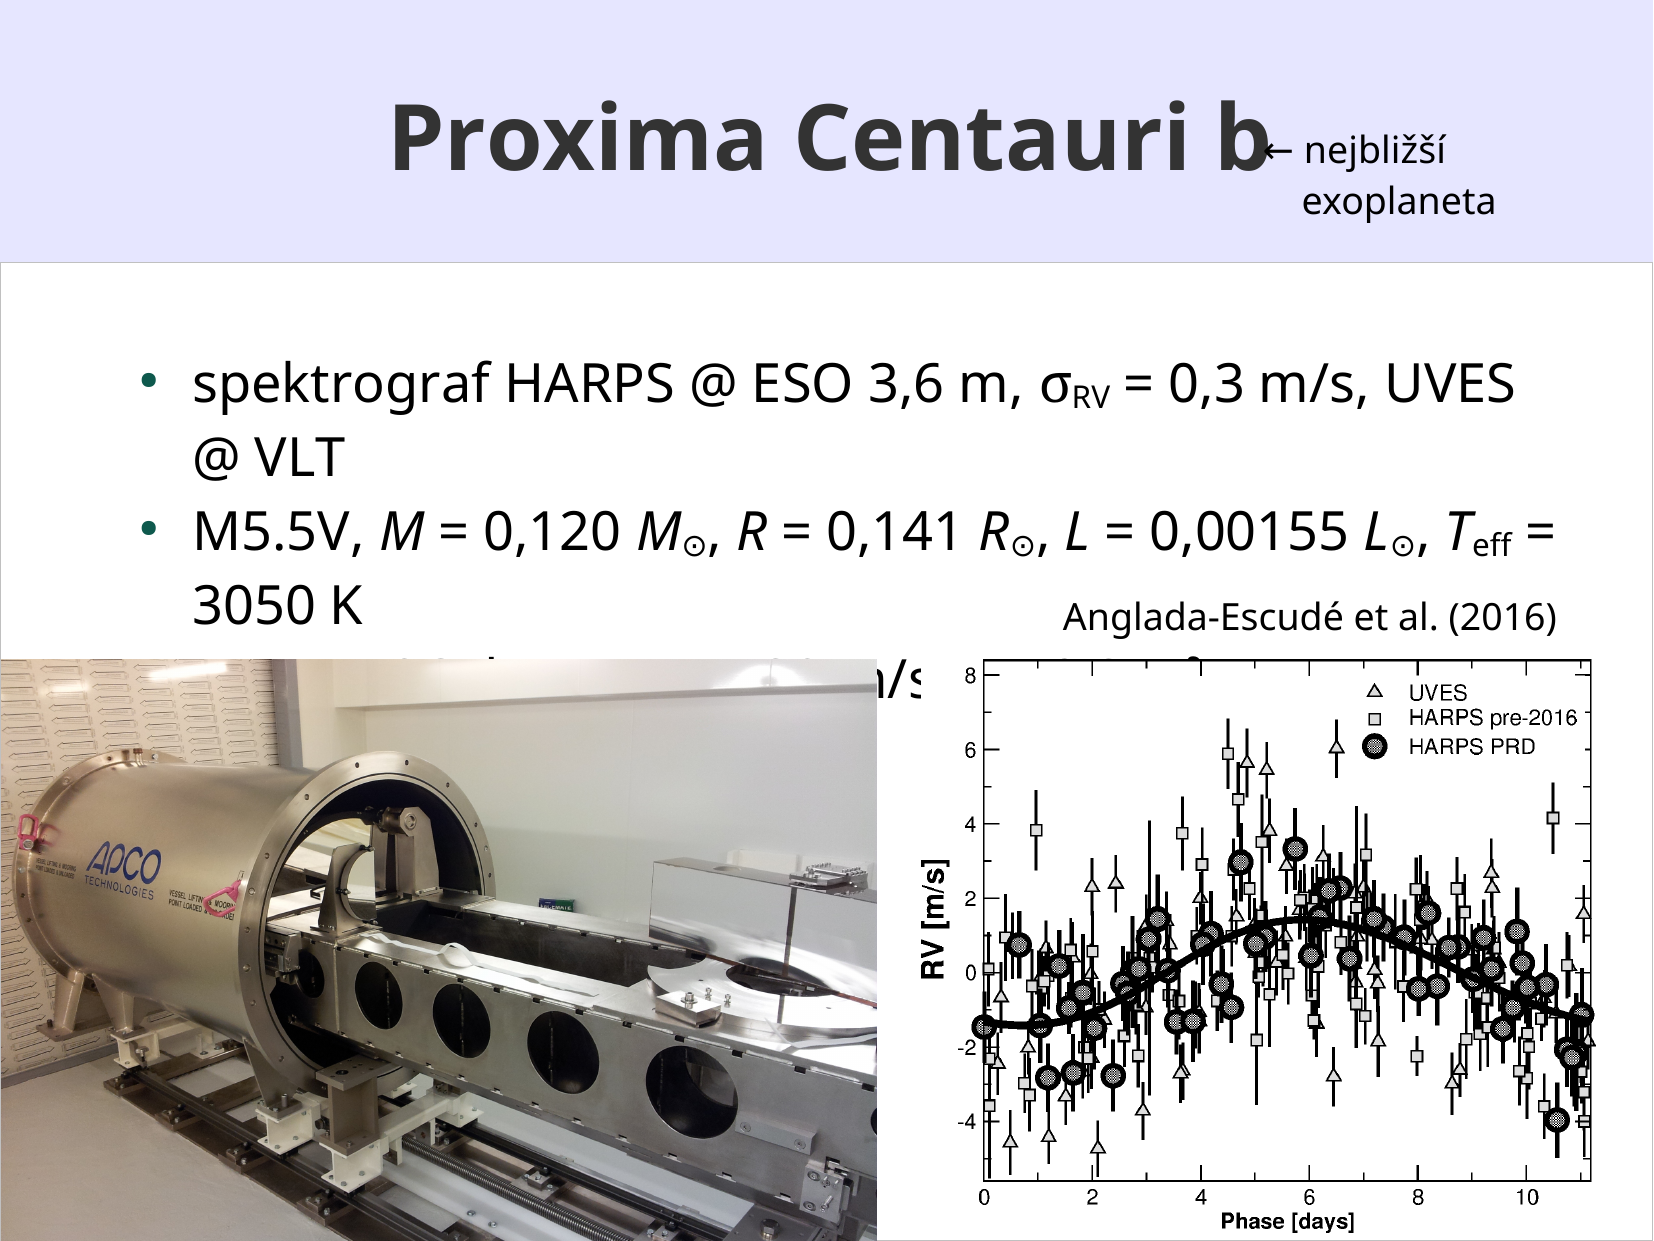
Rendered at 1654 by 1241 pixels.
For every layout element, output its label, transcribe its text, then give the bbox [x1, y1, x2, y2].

picture [1, 659, 877, 1241]
picture [921, 659, 1596, 1233]
text_box Anglada-Escudé et al. (2016) [1035, 582, 1520, 645]
list spektrograf HARPS @ ESO 3,6 m, σRV = 0,3 m/s, UVES @ VLT M5.5V, M = 0,120 M⊙, R = 0,141 R⊙, L = 0,00155 L⊙, Teff = 3050 K P = 11,186 dne, RV = 1,38 m/s, e < 0,35; λ, ω [121, 344, 1561, 1065]
title Proxima Centauri b [124, 31, 1536, 239]
text_box ← nejbližší exoplaneta [1247, 115, 1481, 226]
